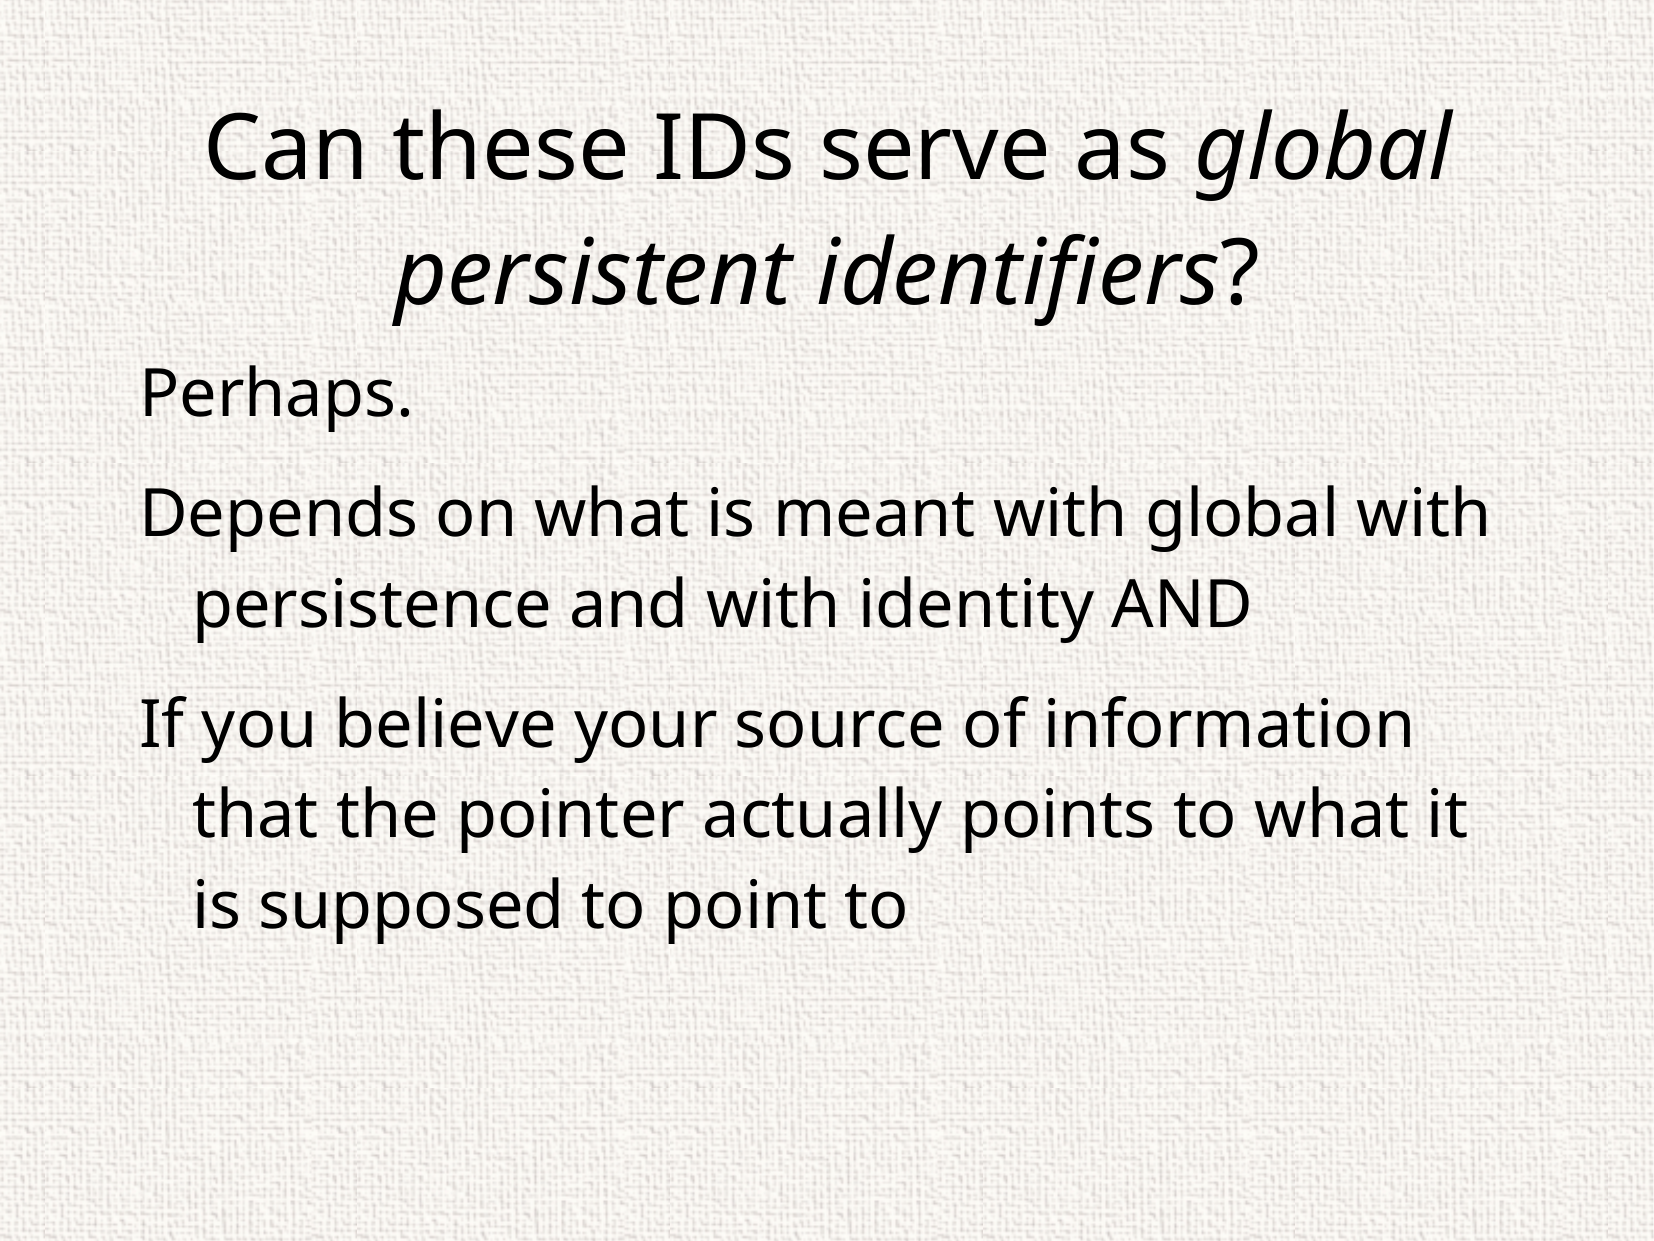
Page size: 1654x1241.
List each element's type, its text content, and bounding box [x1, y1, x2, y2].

picture [0, 0, 1654, 1241]
title Can these IDs serve as global persistent identifiers? [121, 83, 1534, 330]
list Perhaps. Depends on what is meant with global with persistence and with identity AND If you believe your source of information that the pointer actually points to what it is supposed to point to [121, 344, 1534, 1112]
